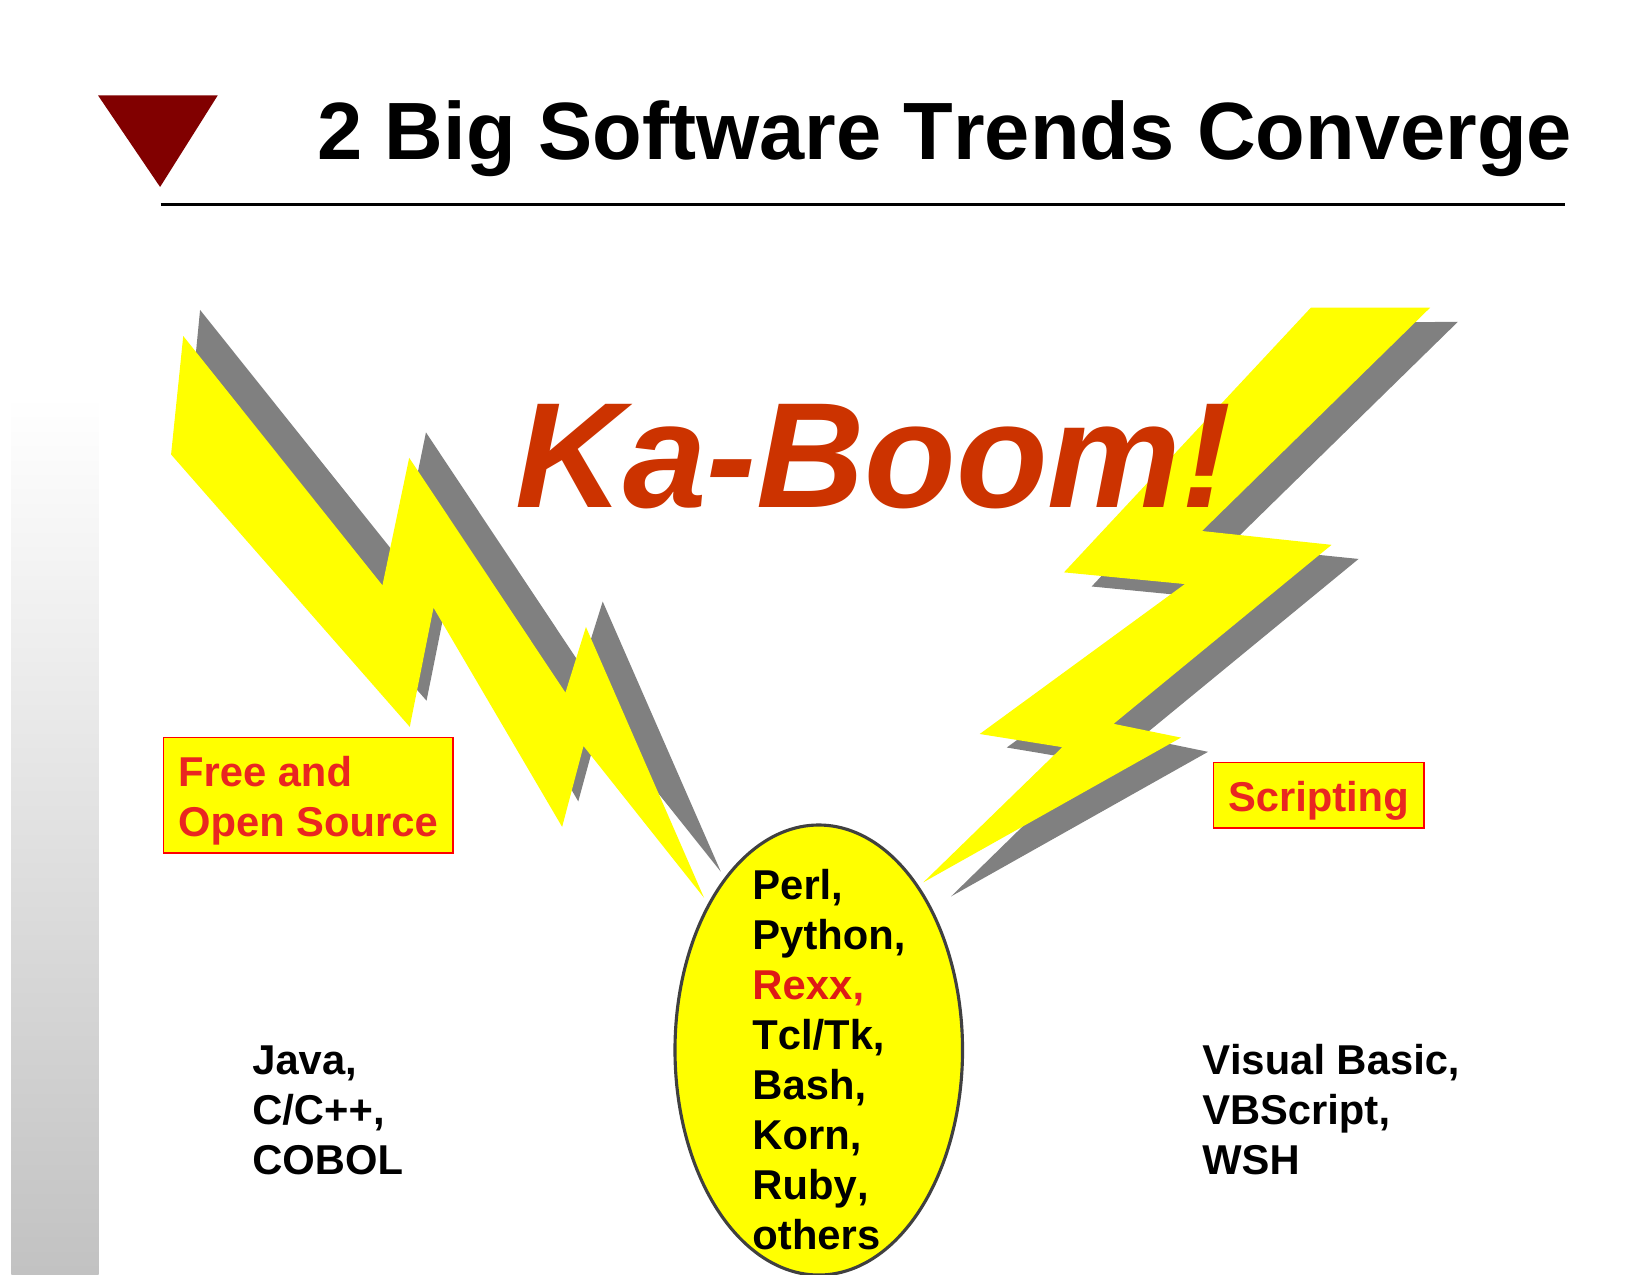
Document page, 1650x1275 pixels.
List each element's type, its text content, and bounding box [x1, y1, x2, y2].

text_box Perl, Python, Rexx, Tcl/Tk, Bash, Korn, Ruby, others [737, 849, 921, 1266]
text_box [11, 396, 99, 1275]
text_box [171, 309, 721, 898]
text_box [675, 864, 737, 1236]
text_box Scripting [1213, 762, 1424, 829]
text_box [754, 825, 884, 849]
text_box [778, 1266, 860, 1275]
text_box [1247, 307, 1458, 529]
text_box Ka-Boom! [500, 349, 1247, 546]
text_box [923, 535, 1359, 897]
text_box [98, 95, 218, 187]
text_box Visual Basic, VBScript, WSH [1187, 1025, 1475, 1191]
text_box Free and Open Source [163, 737, 453, 853]
text_box [921, 891, 963, 1209]
list 2 Big Software Trends Converge [317, 78, 1650, 179]
text_box Java, C/C++, COBOL [237, 1025, 419, 1191]
